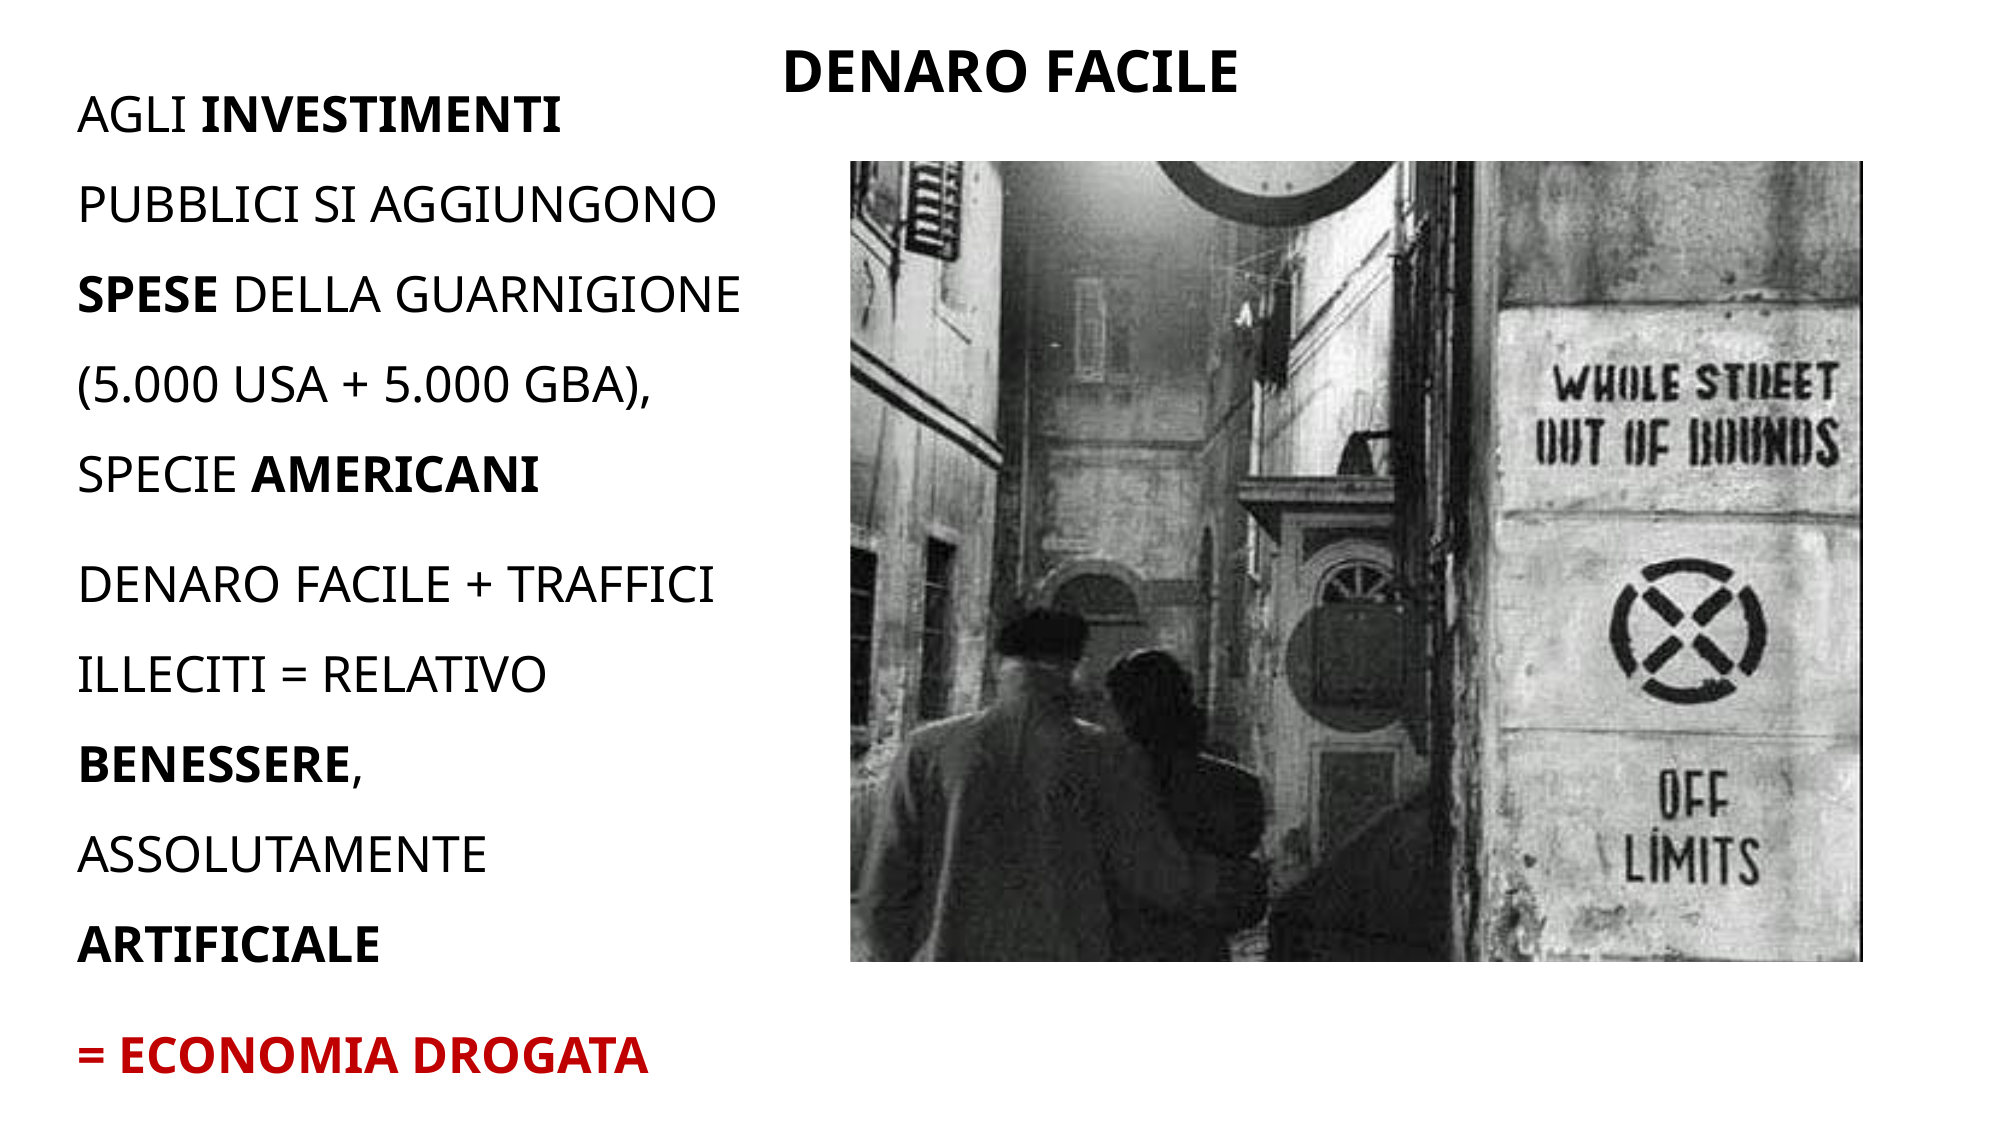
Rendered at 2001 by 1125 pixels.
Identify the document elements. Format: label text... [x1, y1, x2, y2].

picture [850, 161, 1863, 962]
list AGLI INVESTIMENTI PUBBLICI SI AGGIUNGONO SPESE DELLA GUARNIGIONE (5.000 USA + 5.000 GBA), SPECIE AMERICANI DENARO FACILE + TRAFFICI ILLECITI = RELATIVO BENESSERE, ASSOLUTAMENTE ARTIFICIALE = ECONOMIA DROGATA [62, 44, 783, 1125]
title DENARO FACILE [101, 27, 1921, 113]
